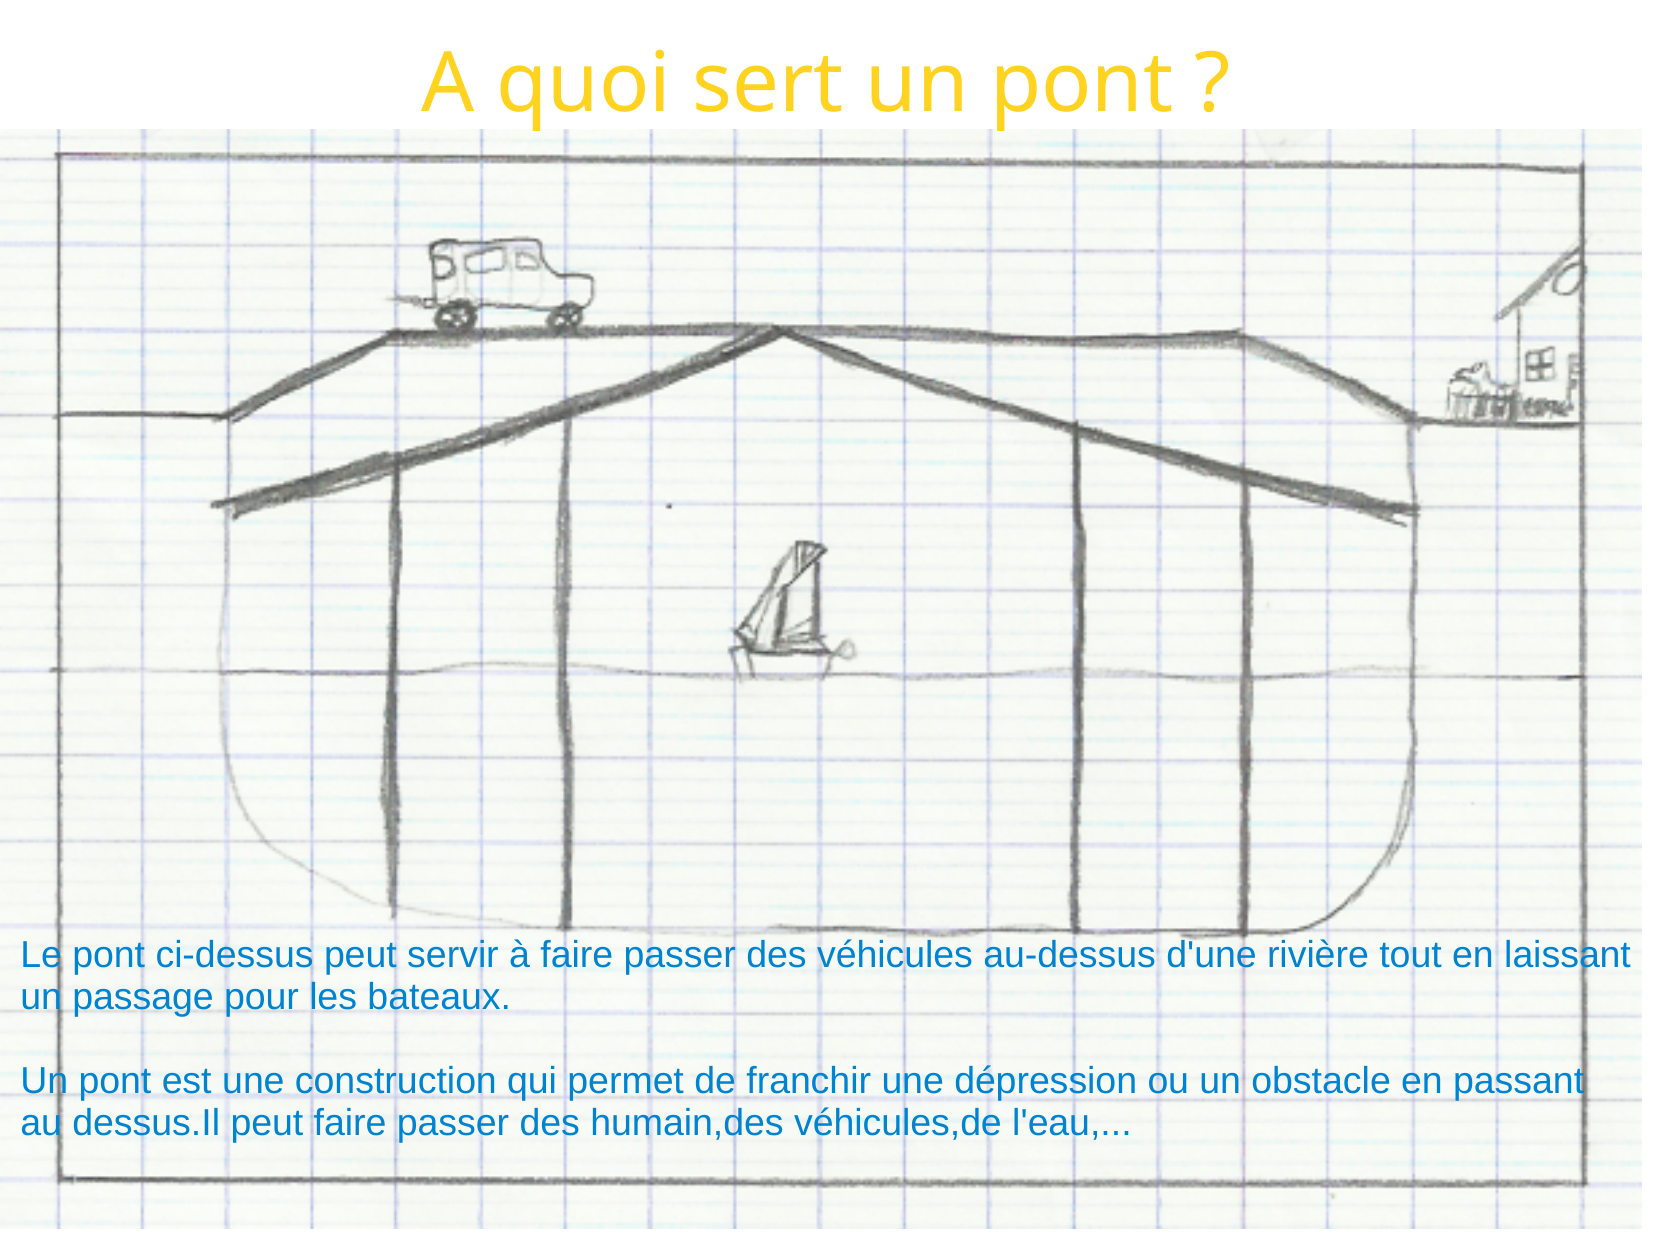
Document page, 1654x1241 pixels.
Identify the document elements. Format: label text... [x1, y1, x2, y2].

text_box Le pont ci-dessus peut servir à faire passer des véhicules au-dessus d'une rivière tout en laissant un passage pour les bateaux. Un pont est une construction qui permet de franchir une dépression ou un obstacle en passant au dessus.Il peut faire passer des humain,des véhicules,de l'eau,... [5, 925, 1647, 1151]
text_box A quoi sert un pont ? [11, 14, 1642, 146]
picture [0, 129, 1642, 1229]
